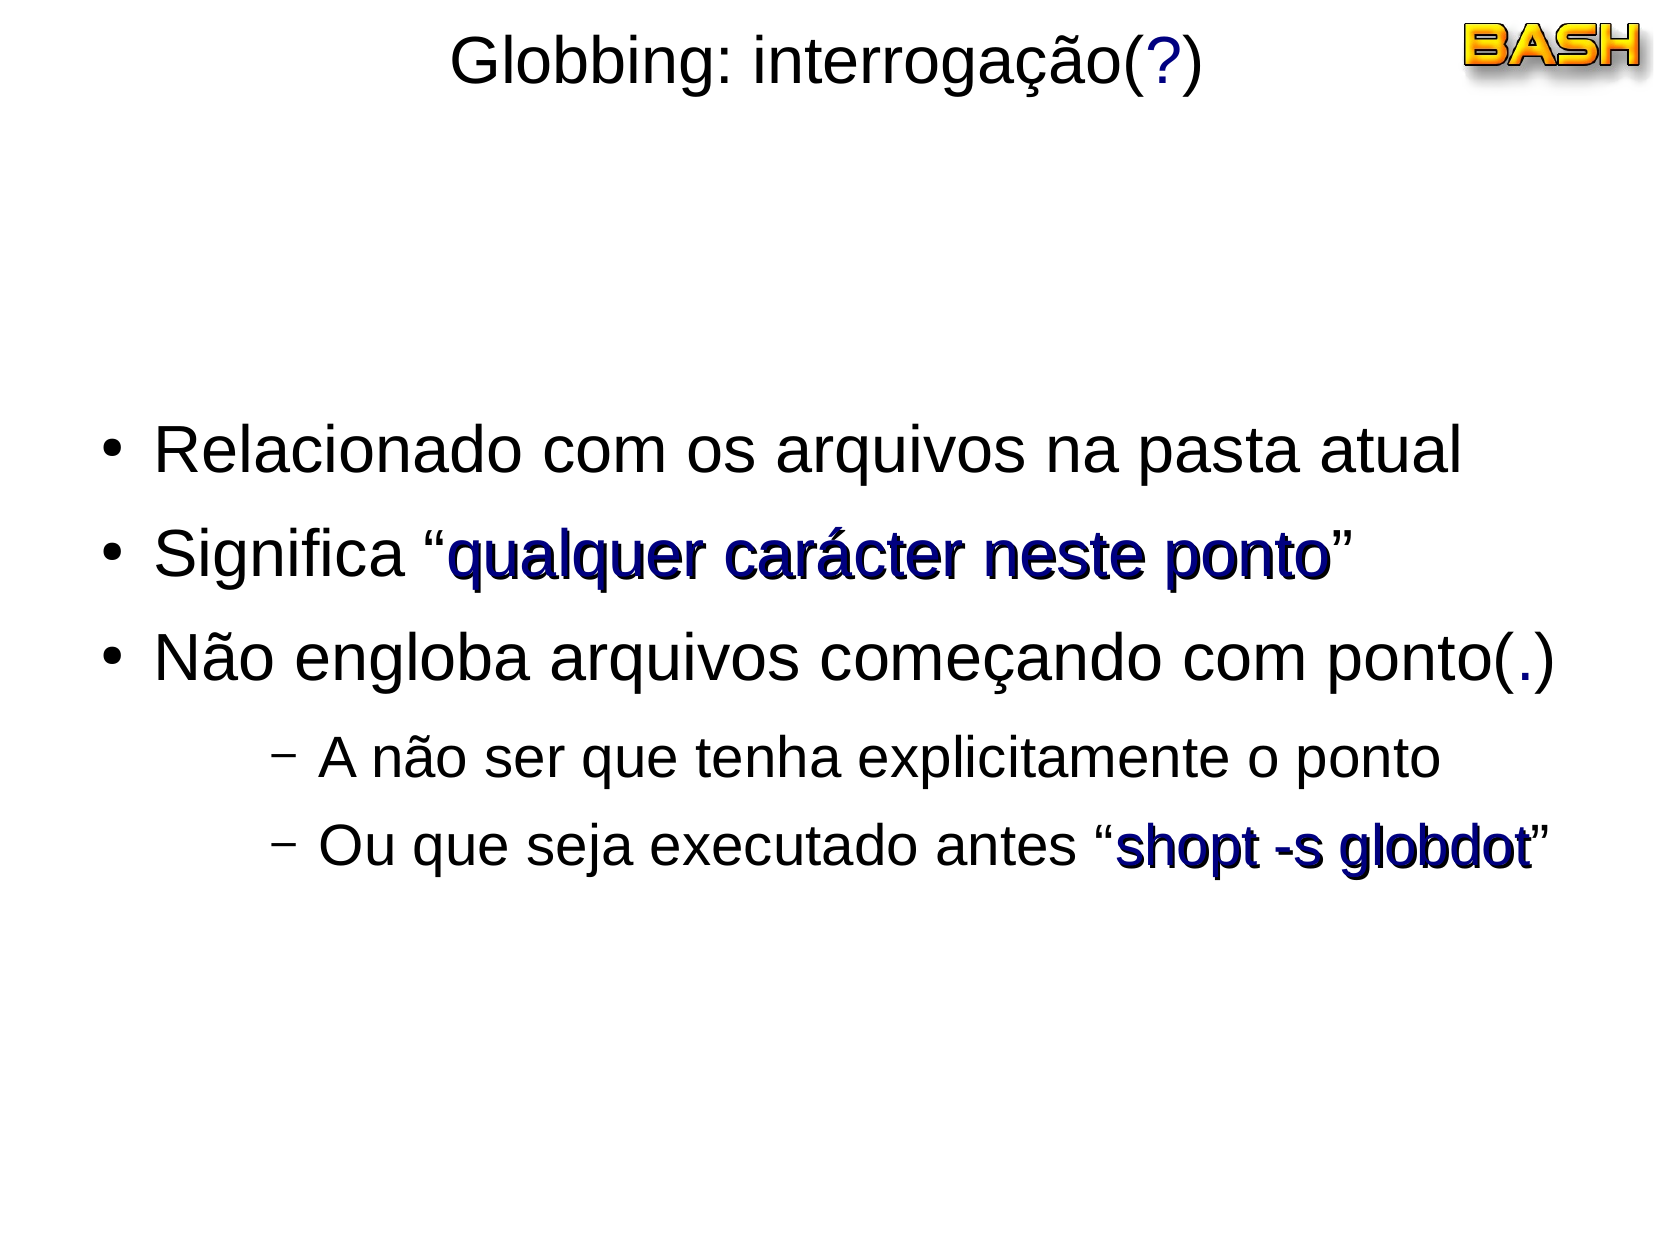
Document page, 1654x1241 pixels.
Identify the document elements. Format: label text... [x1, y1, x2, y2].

picture [1450, 0, 1654, 96]
title Globbing: interrogação(?) [82, 22, 1571, 98]
list Relacionado com os arquivos na pasta atual Significa “qualquer carácter neste ponto” Não engloba arquivos começando com ponto(.) A não ser que tenha explicitamente o ponto Ou que seja executado antes “shopt -s globdot” [82, 411, 1571, 879]
